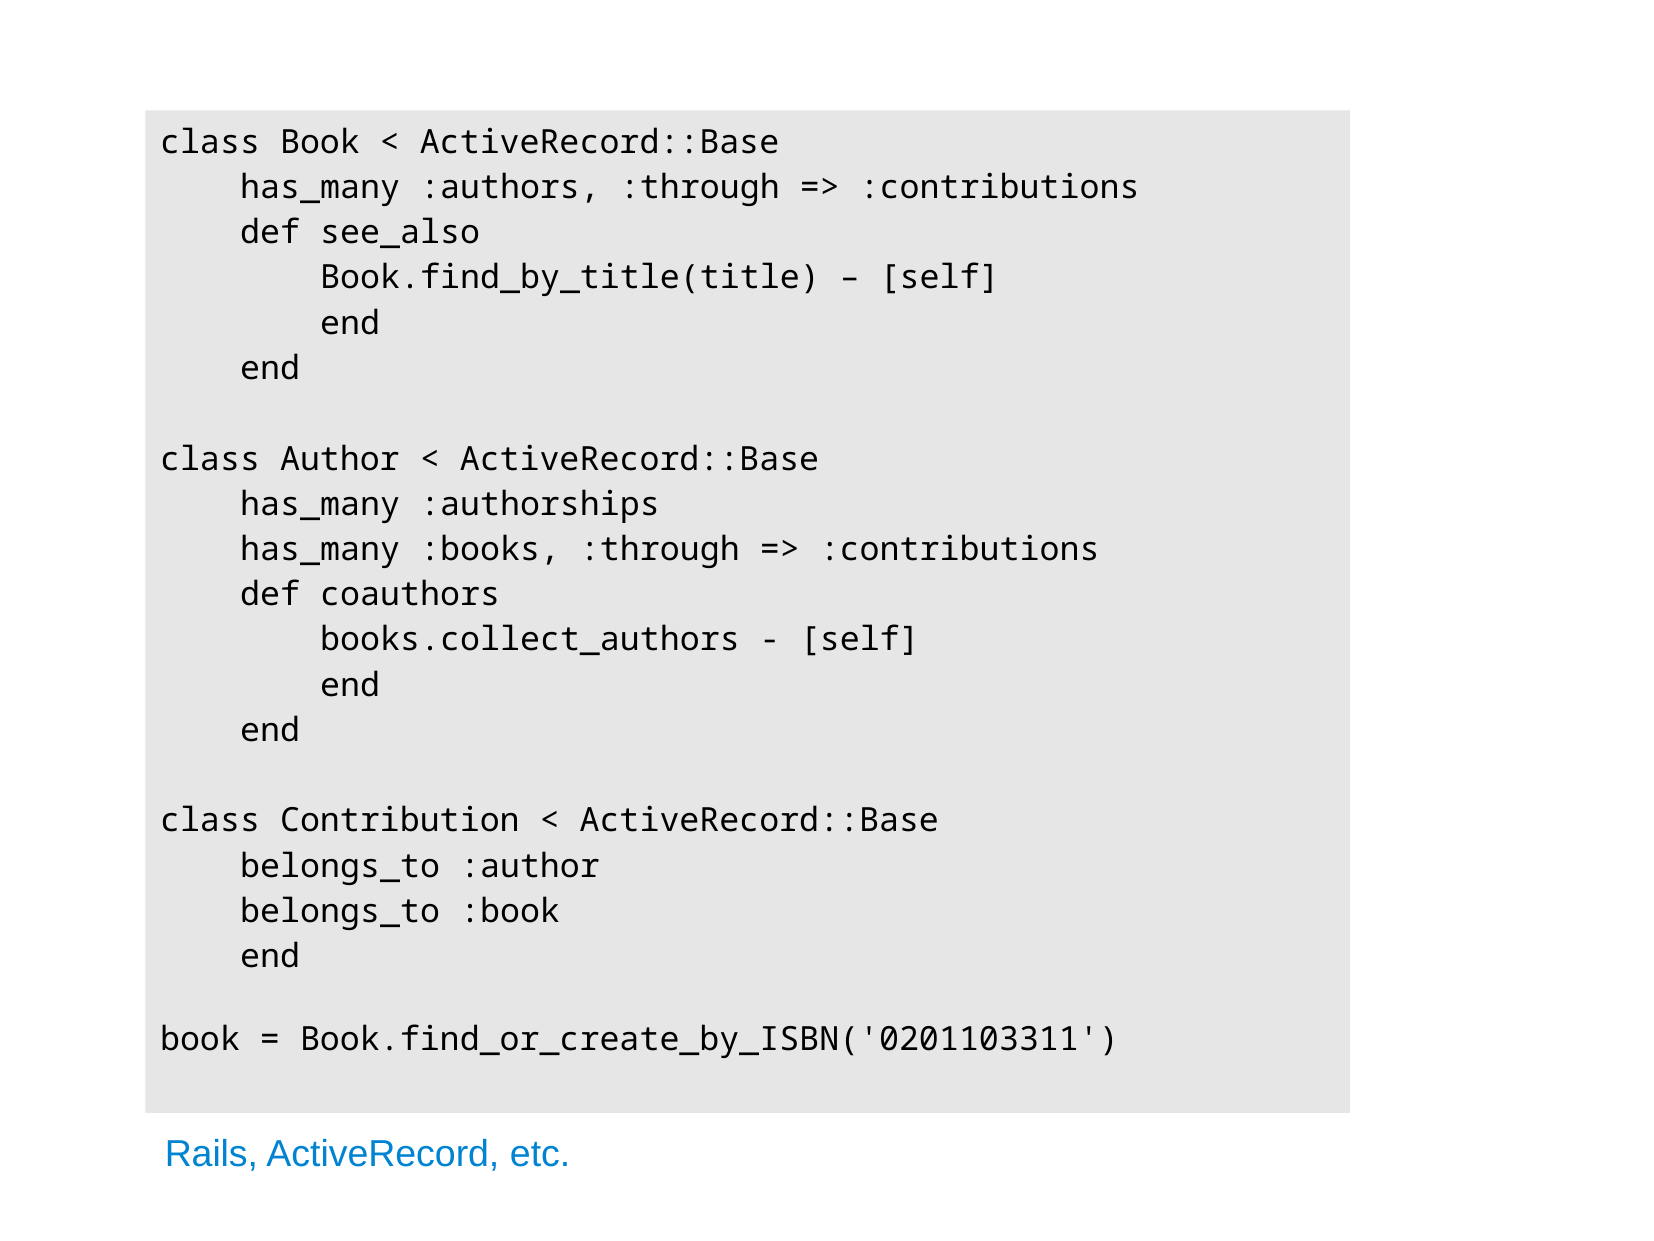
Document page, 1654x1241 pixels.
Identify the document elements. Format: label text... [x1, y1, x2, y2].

text_box Rails, ActiveRecord, etc. [150, 1125, 587, 1178]
text_box class Book < ActiveRecord::Base has_many :authors, :through => :contributions def see_also Book.find_by_title(title) – [self] end end class Author < ActiveRecord::Base has_many :authorships has_many :books, :through => :contributions def coauthors books.collect_authors - [self] end end class Contribution < ActiveRecord::Base belongs_to :author belongs_to :book end book = Book.find_or_create_by_ISBN('0201103311') [145, 110, 1351, 1099]
